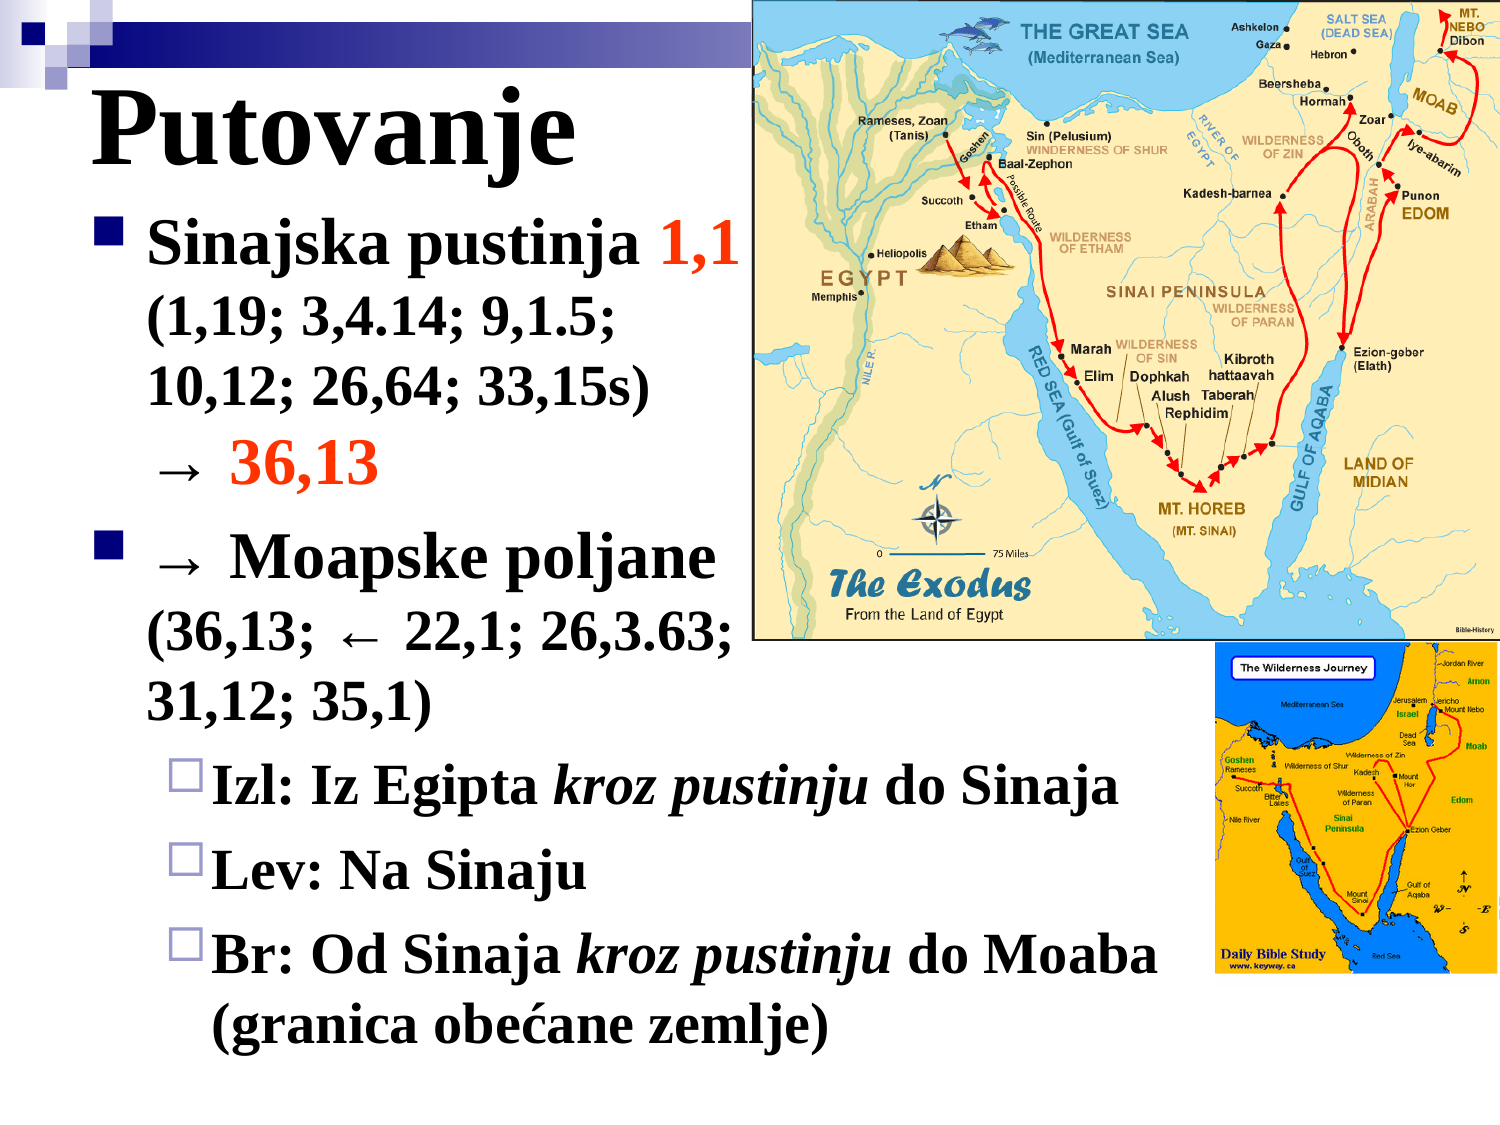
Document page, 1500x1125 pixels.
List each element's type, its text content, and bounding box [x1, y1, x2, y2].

list Sinajska pustinja 1,1 (1,19; 3,4.14; 9,1.5; 10,12; 26,64; 33,15s) → 36,13 → Moapske poljane (36,13; ← 22,1; 26,3.63; 31,12; 35,1) Izl: Iz Egipta kroz pustinju do Sinaja Lev: Na Sinaju Br: Od Sinaja kroz pustinju do Moaba (granica obećane zemlje) [75, 190, 1426, 1125]
title Putovanje [75, 0, 751, 190]
picture [751, 0, 1500, 988]
